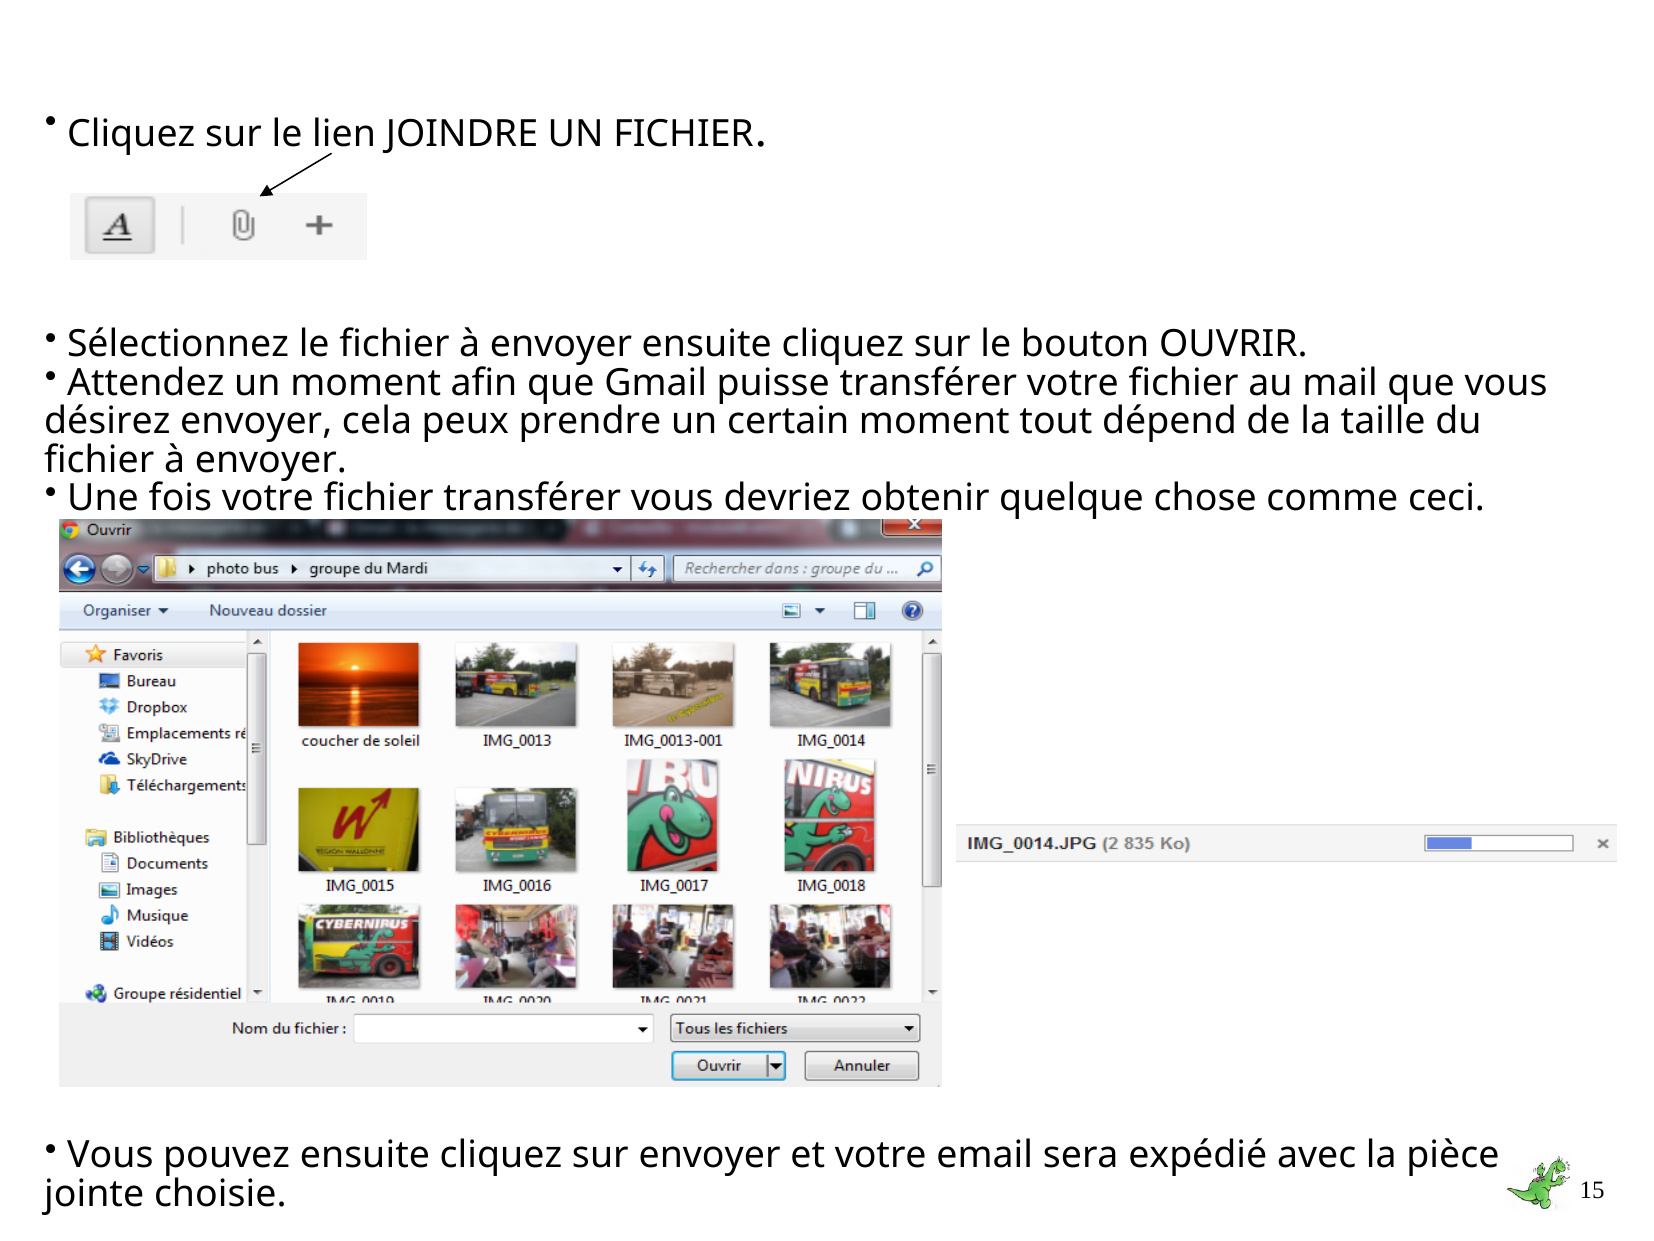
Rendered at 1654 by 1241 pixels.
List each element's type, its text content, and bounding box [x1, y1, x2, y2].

picture [70, 193, 367, 260]
text_box Cliquez sur le lien JOINDRE UN FICHIER. Sélectionnez le fichier à envoyer ensuite cliquez sur le bouton OUVRIR. Attendez un moment afin que Gmail puisse transférer votre fichier au mail que vous désirez envoyer, cela peux prendre un certain moment tout dépend de la taille du fichier à envoyer. Une fois votre fichier transférer vous devriez obtenir quelque chose comme ceci. Vous pouvez ensuite cliquez sur envoyer et votre email sera expédié avec la pièce jointe choisie. [29, 118, 1595, 833]
text_box 15 [1564, 1169, 1620, 1213]
picture [59, 519, 942, 1087]
picture [956, 803, 1617, 874]
picture [1505, 1154, 1570, 1211]
